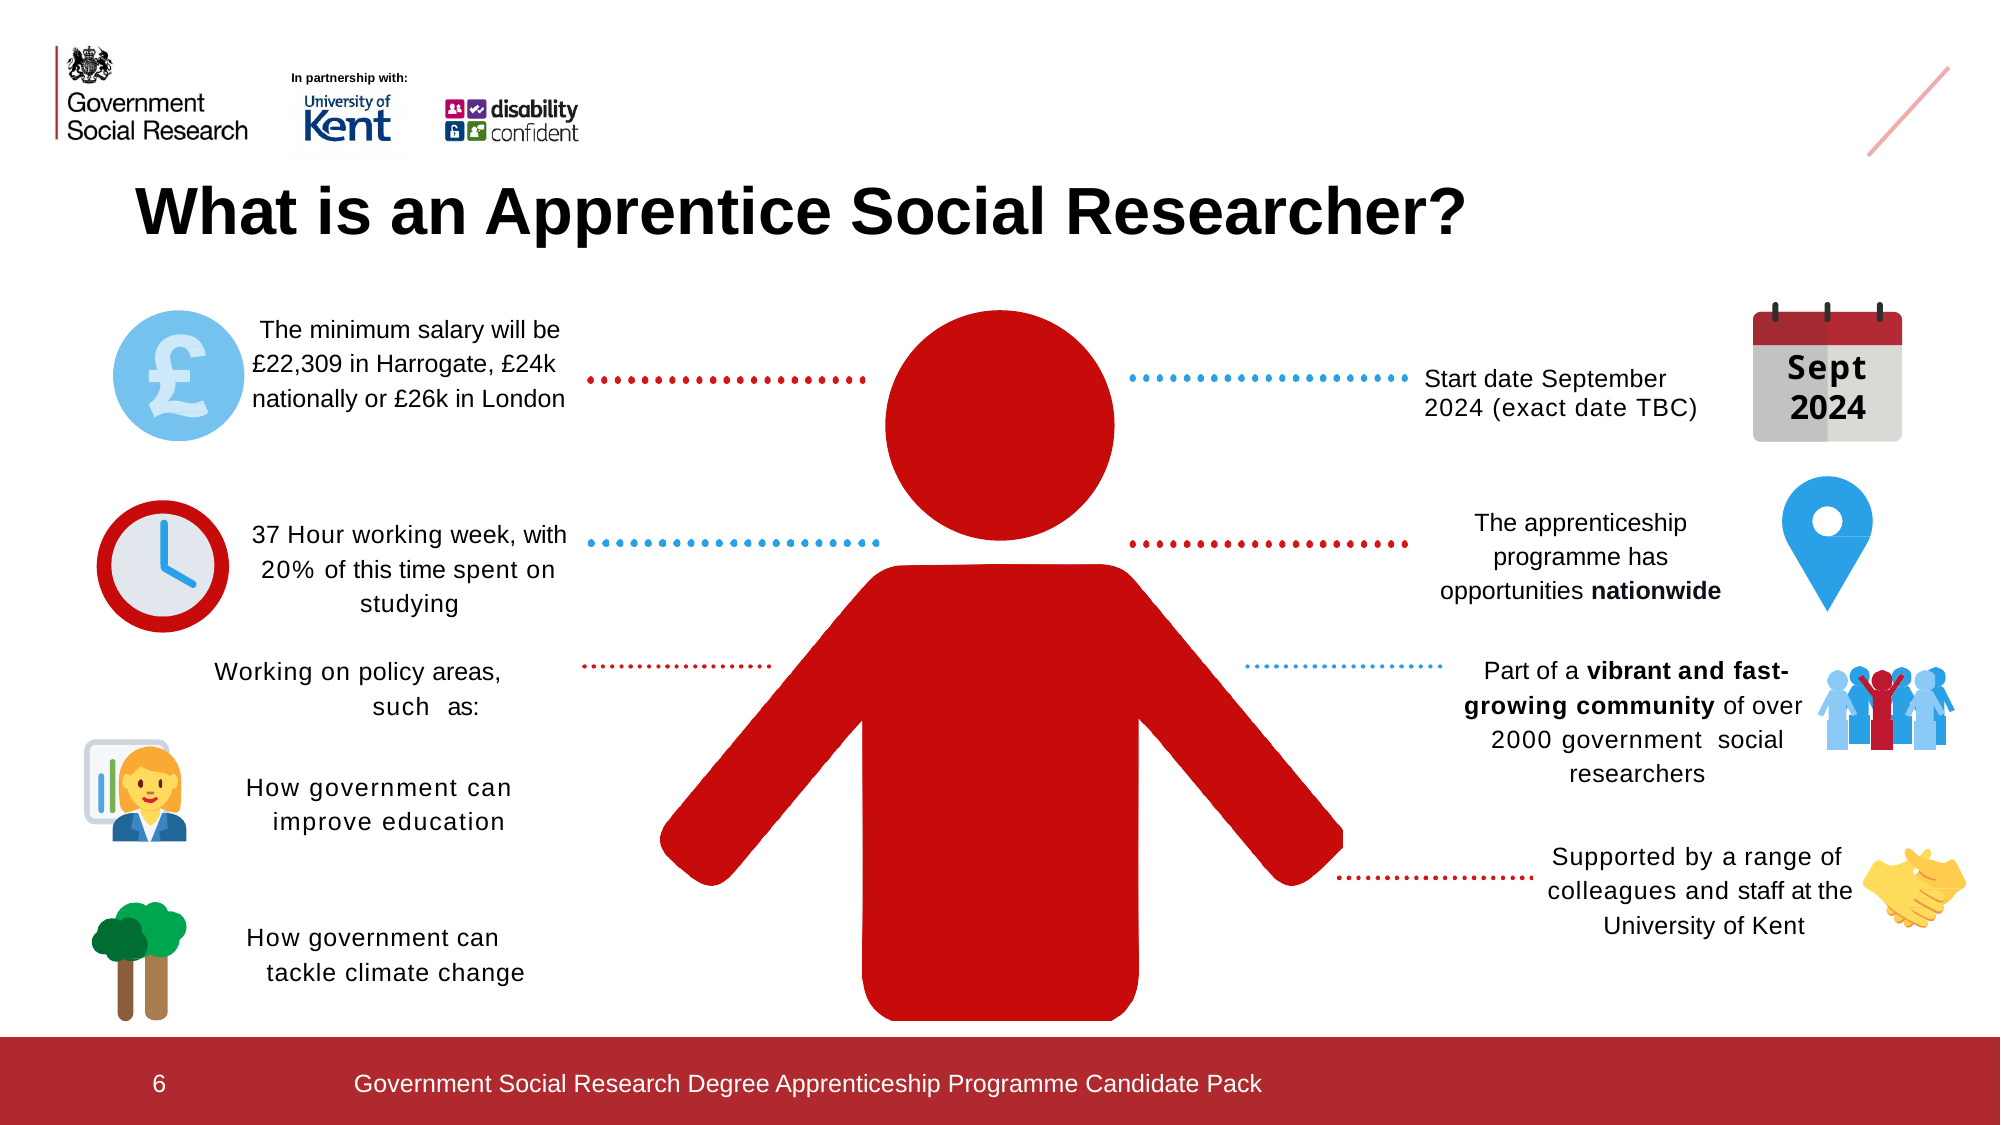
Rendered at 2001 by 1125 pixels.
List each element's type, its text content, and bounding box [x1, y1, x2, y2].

text_box Part of a vibrant and fast- growing community of over 2000 government social researchers [1441, 648, 1834, 787]
text_box [815, 539, 822, 546]
text_box The apprenticeship programme has opportunities nationwide [1424, 500, 1737, 604]
text_box [84, 739, 187, 842]
text_box Sept 2024 [1771, 344, 1884, 428]
text_box [587, 376, 865, 383]
text_box Government Social Research Degree Apprenticeship Programme Candidate Pack [338, 1056, 1863, 1108]
text_box [91, 902, 187, 1022]
text_box [673, 539, 680, 546]
text_box How government can improve education [244, 765, 595, 834]
title What is an Apprentice Social Researcher? [118, 147, 1577, 257]
text_box [1866, 66, 1951, 158]
text_box 37 Hour working week, with 20% of this time spent on studying [248, 513, 571, 617]
text_box [588, 539, 595, 546]
text_box [582, 565, 1533, 1021]
text_box [716, 539, 723, 546]
text_box [645, 539, 652, 546]
text_box [659, 539, 666, 546]
text_box [616, 539, 623, 546]
text_box [730, 539, 737, 546]
text_box Working on policy areas, such as: [213, 649, 563, 719]
text_box [702, 539, 709, 546]
text_box [773, 539, 780, 546]
text_box Supported by a range of colleagues and staff at the University of Kent [1545, 834, 1856, 938]
text_box [758, 539, 766, 546]
text_box How government can tackle climate change [244, 915, 571, 984]
text_box [113, 310, 245, 442]
text_box The minimum salary will be £22,309 in Harrogate, £24k nationally or £26k in London [250, 307, 624, 437]
text_box Start date September 2024 (exact date TBC) [1423, 360, 1739, 423]
text_box [1782, 476, 1873, 612]
text_box [1862, 848, 1966, 928]
text_box [602, 539, 609, 546]
text_box [801, 539, 808, 546]
text_box [1130, 541, 1408, 547]
text_box [872, 539, 879, 546]
text_box [1130, 375, 1408, 382]
text_box [744, 539, 751, 546]
text_box [787, 539, 794, 546]
text_box [844, 539, 851, 546]
text_box [96, 500, 230, 633]
text_box [1753, 302, 1903, 442]
text_box 6 [137, 1056, 313, 1108]
text_box [830, 539, 837, 546]
text_box [885, 310, 1115, 541]
text_box [687, 539, 694, 546]
text_box [858, 539, 865, 546]
text_box [1817, 667, 1955, 724]
text_box [630, 539, 638, 546]
